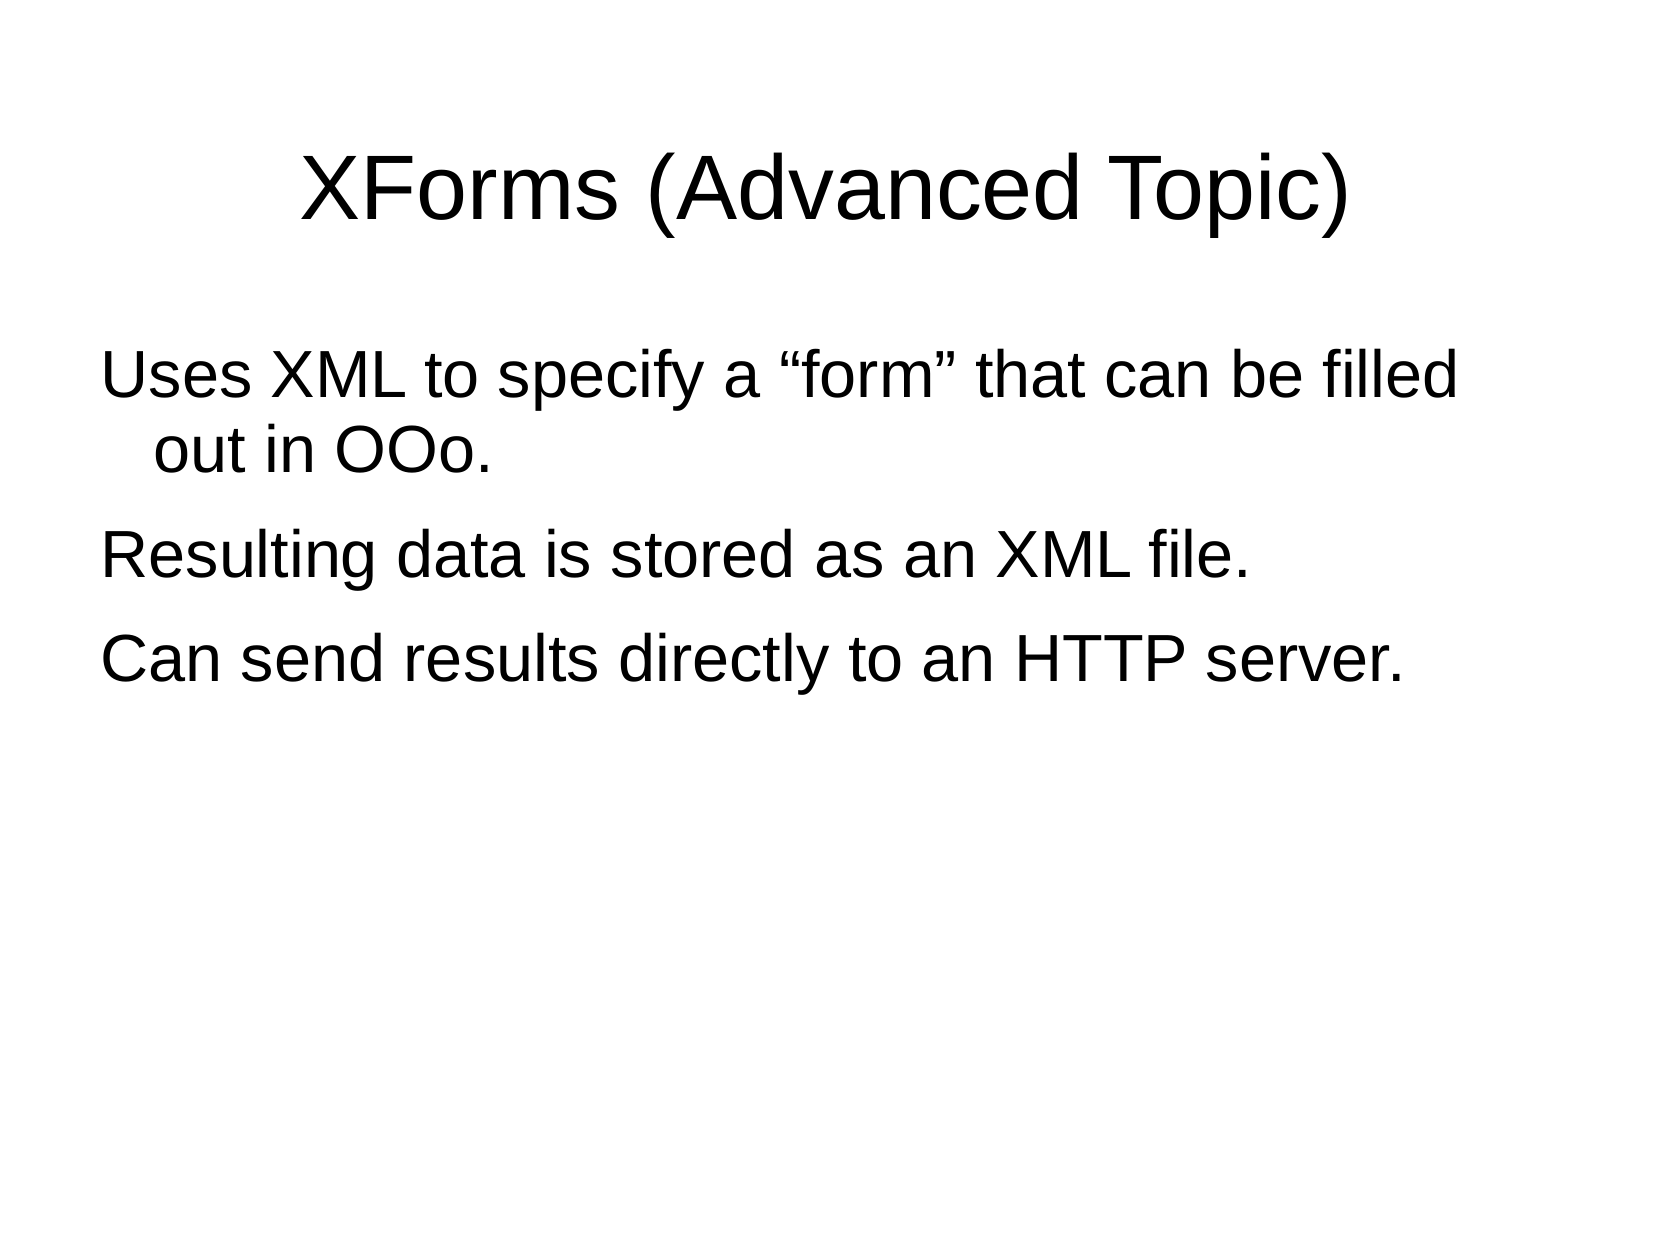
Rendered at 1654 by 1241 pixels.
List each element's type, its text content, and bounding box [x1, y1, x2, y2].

title XForms (Advanced Topic) [82, 75, 1571, 301]
list Uses XML to specify a “form” that can be filled out in OOo. Resulting data is stored as an XML file. Can send results directly to an HTTP server. [82, 337, 1571, 1094]
